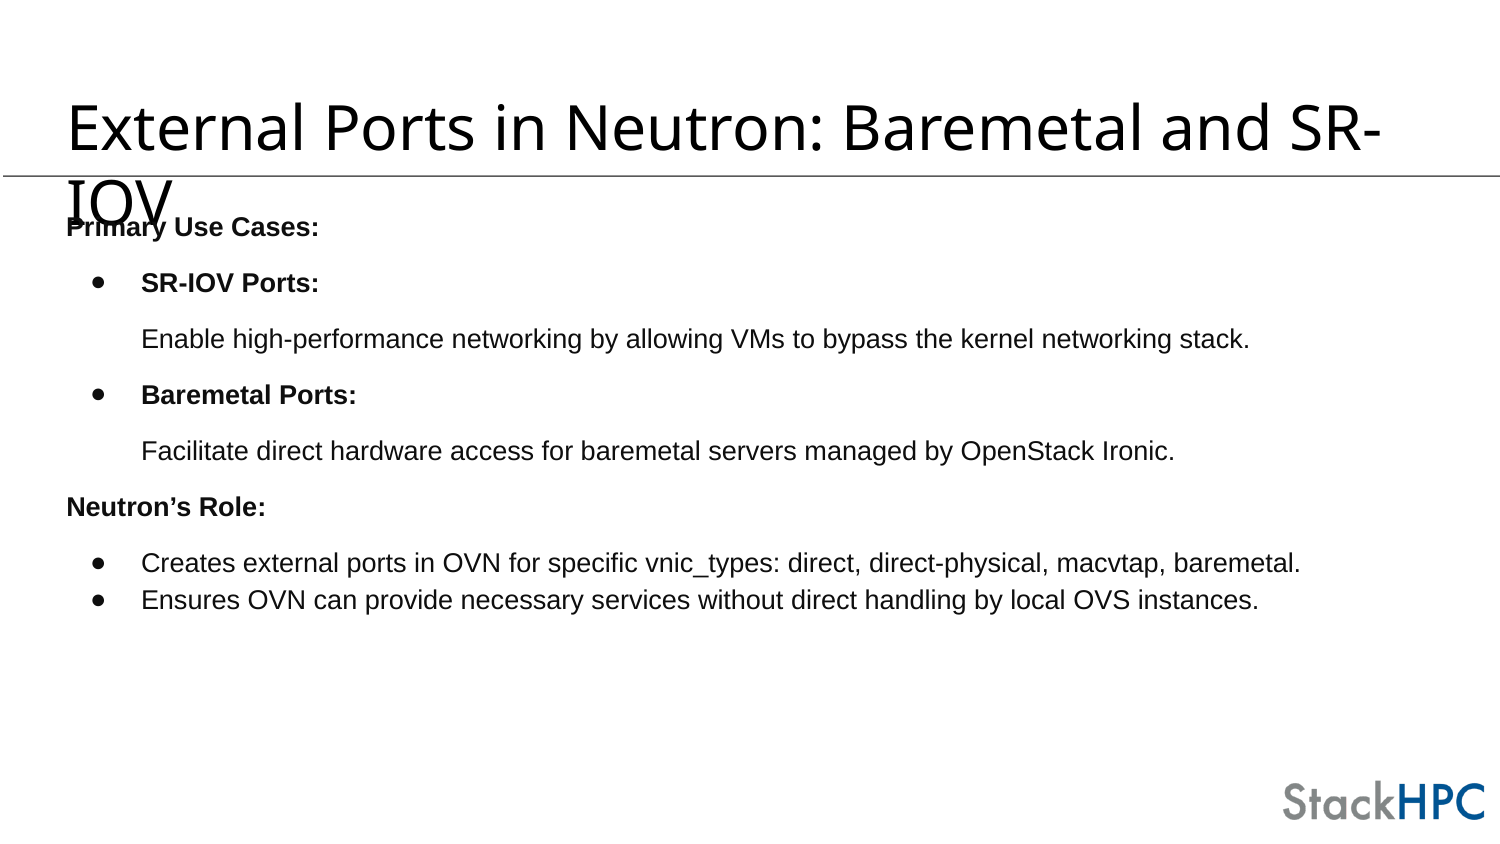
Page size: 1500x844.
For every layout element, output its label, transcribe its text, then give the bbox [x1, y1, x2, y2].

picture [1279, 769, 1488, 834]
list Primary Use Cases: SR-IOV Ports: Enable high-performance networking by allowing VMs to bypass the kernel networking stack. Baremetal Ports: Facilitate direct hardware access for baremetal servers managed by OpenStack Ironic. Neutron’s Role: Creates external ports in OVN for specific vnic_types: direct, direct-physical, macvtap, baremetal. Ensures OVN can provide necessary services without direct handling by local OVS instances. [51, 189, 1449, 750]
title External Ports in Neutron: Baremetal and SR-IOV [51, 72, 1449, 167]
